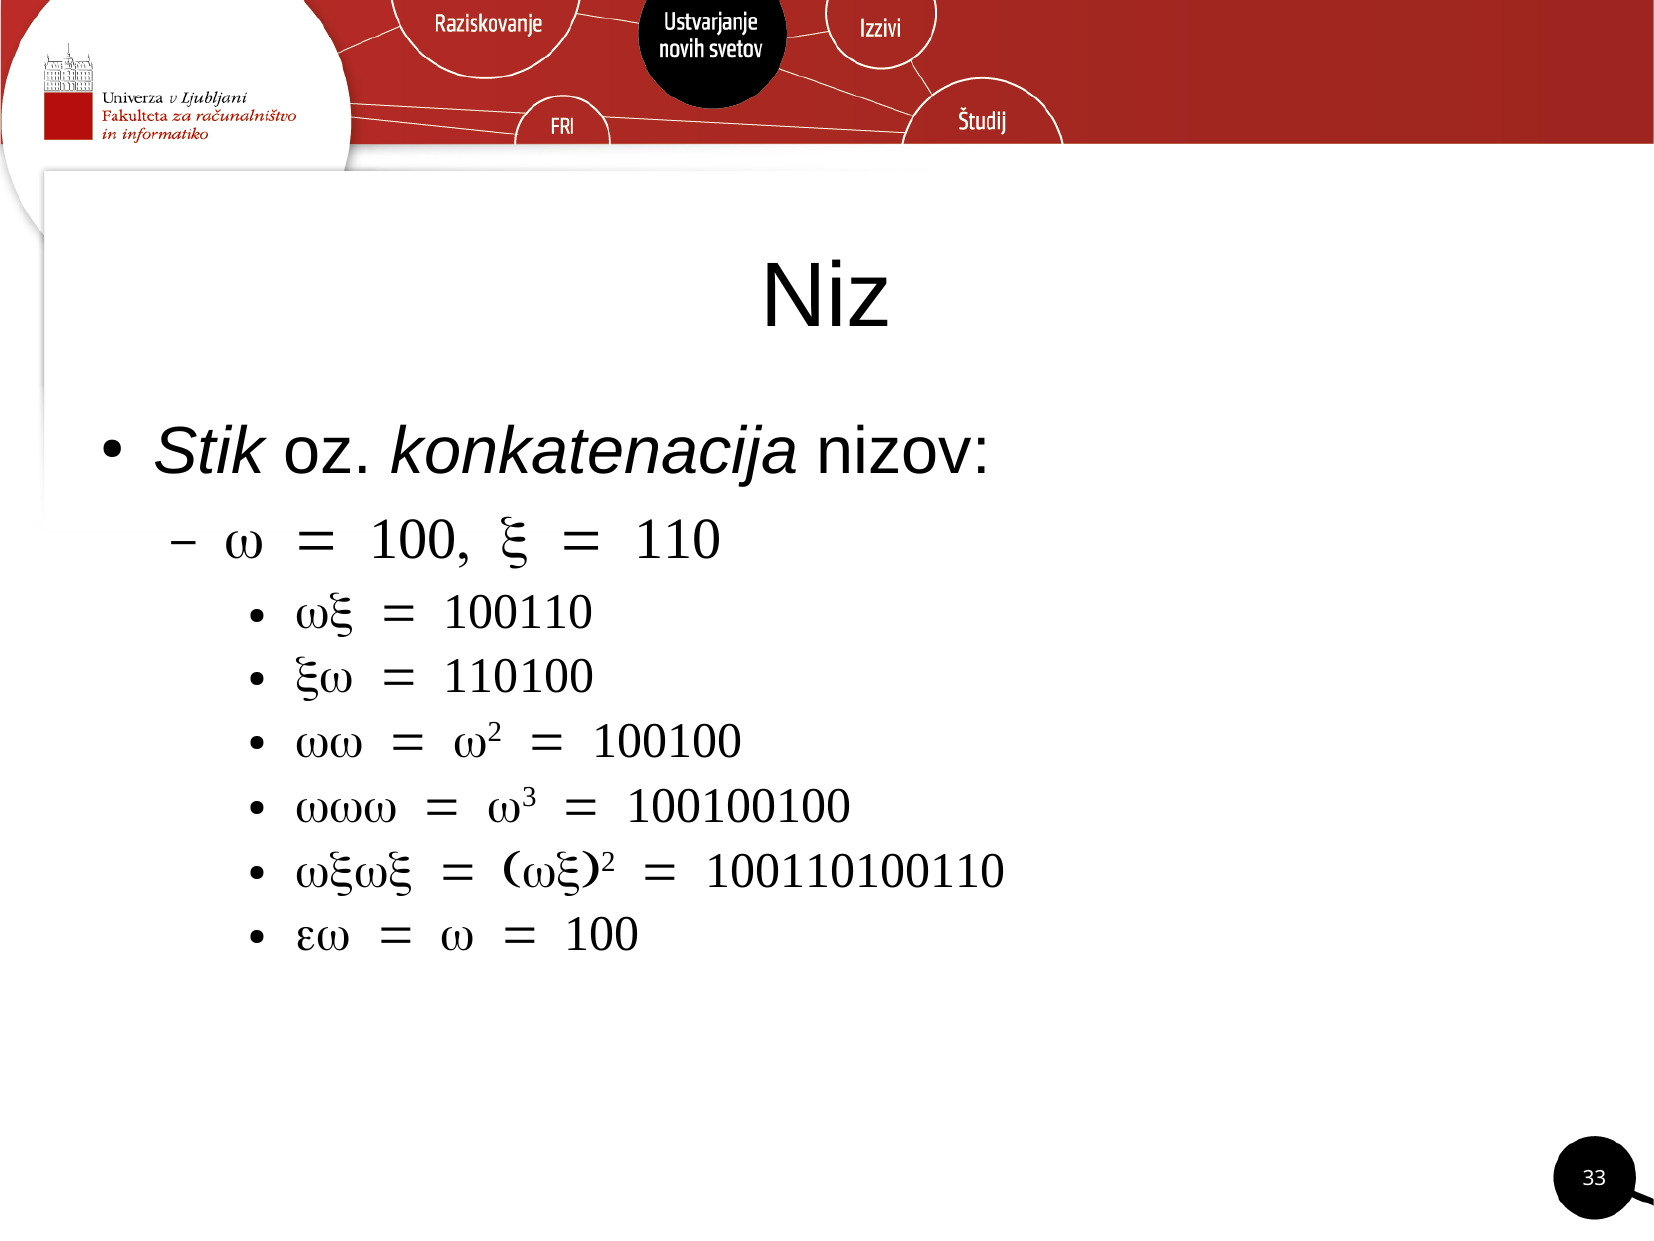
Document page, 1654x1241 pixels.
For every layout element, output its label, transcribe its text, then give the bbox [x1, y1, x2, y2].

picture [0, 0, 1654, 1241]
title Niz [82, 191, 1571, 399]
list Stik oz. konkatenacija nizov: w = 100, x = 110 wx = 100110 xw = 110100 ww = w2 = 100100 www = w3 = 100100100 wxwx = (wx)2 = 100110100110 εw = w = 100 [82, 413, 1538, 1010]
text_box <številka> [1553, 1145, 1636, 1212]
